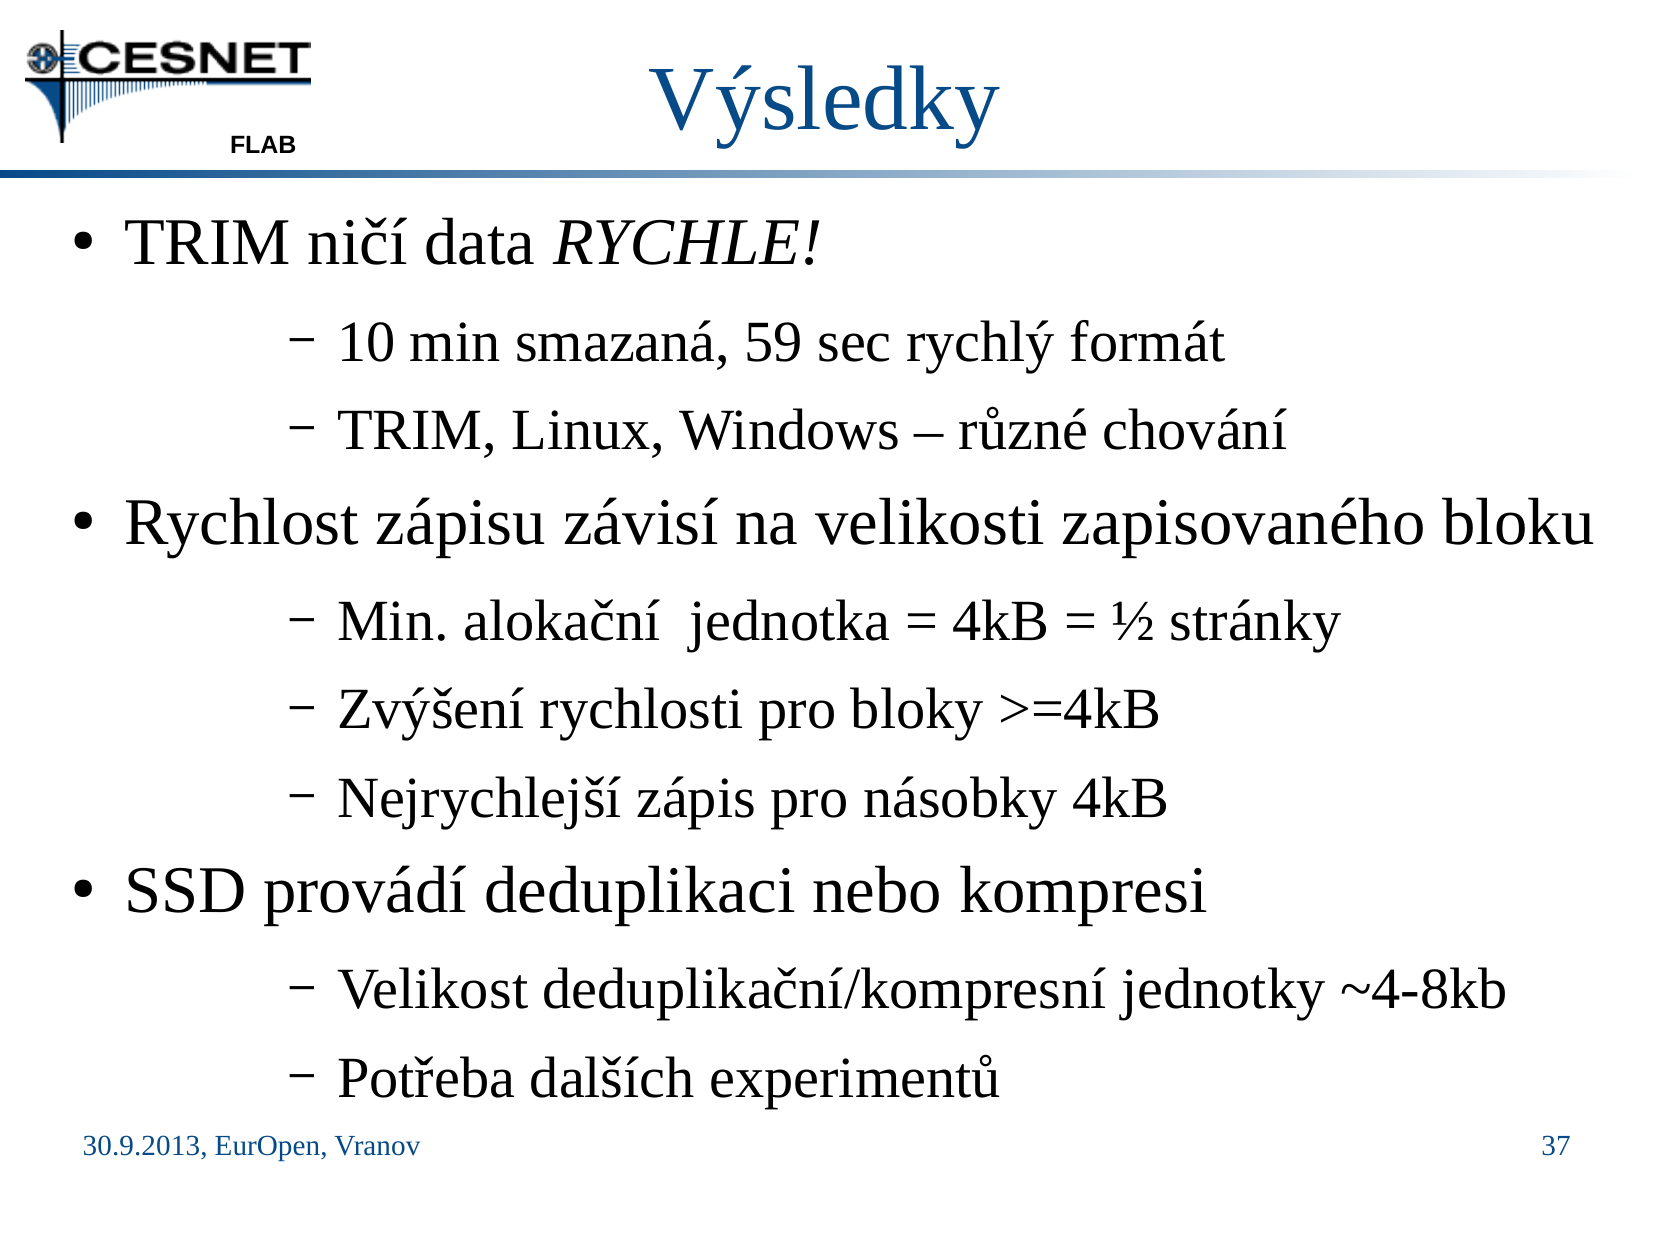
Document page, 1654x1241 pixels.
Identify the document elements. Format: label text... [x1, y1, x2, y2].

picture [25, 30, 311, 143]
title Výsledky [79, 47, 1571, 150]
list TRIM ničí data RYCHLE! 10 min smazaná, 59 sec rychlý formát TRIM, Linux, Windows – různé chování Rychlost zápisu závisí na velikosti zapisovaného bloku Min. alokační jednotka = 4kB = ½ stránky Zvýšení rychlosti pro bloky >=4kB Nejrychlejší zápis pro násobky 4kB SSD provádí deduplikaci nebo kompresi Velikost deduplikační/kompresní jednotky ~4-8kb Potřeba dalších experimentů [53, 205, 1634, 1110]
